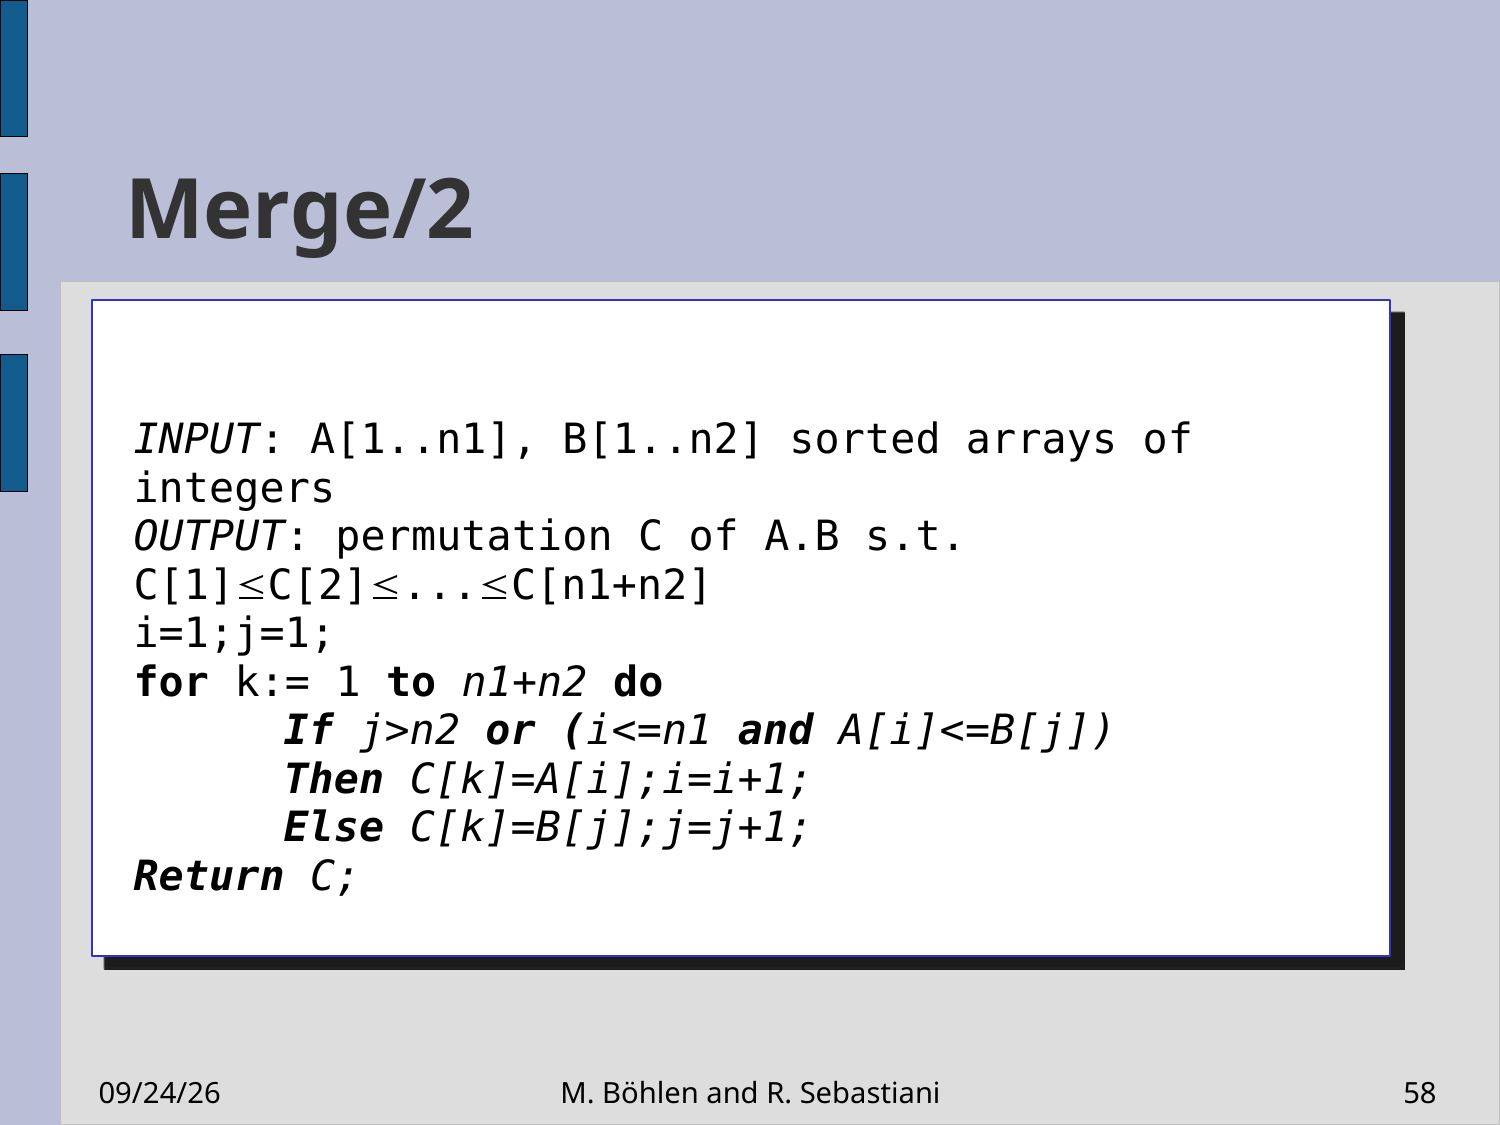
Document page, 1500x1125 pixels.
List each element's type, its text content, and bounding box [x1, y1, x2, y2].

text_box INPUT: A[1..n1], B[1..n2] sorted arrays of integers OUTPUT: permutation C of A.B s.t. C[1]C[2]...C[n1+n2] i=1;j=1; for k:= 1 to n1+n2 do If j>n2 or (i<=n1 and A[i]<=B[j]) Then C[k]=A[i];i=i+1; Else C[k]=B[j];j=j+1; Return C; [133, 415, 1339, 970]
title Merge/2 [110, 67, 1392, 271]
text_box [91, 299, 141, 956]
list [141, 299, 1452, 1083]
